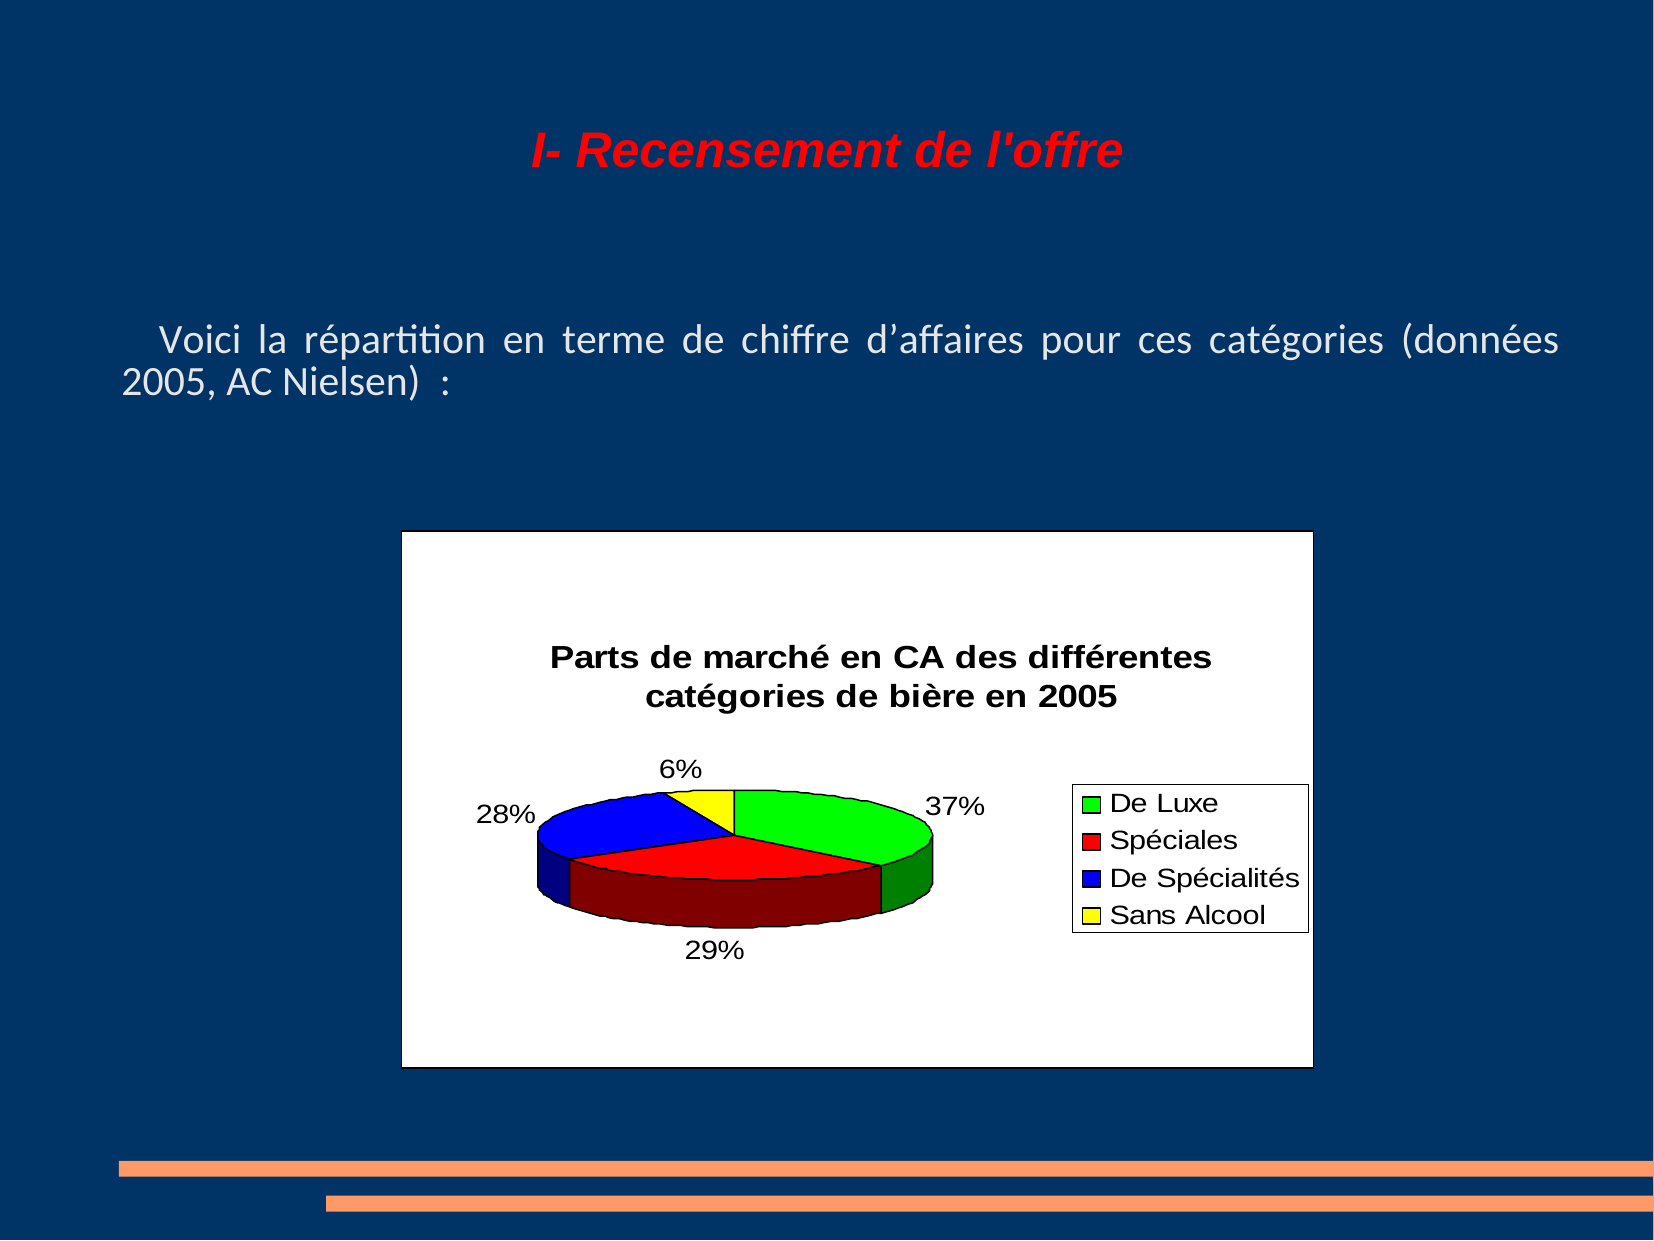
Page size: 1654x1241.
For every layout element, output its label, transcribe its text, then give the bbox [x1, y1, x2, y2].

picture [394, 524, 1323, 1075]
title I- Recensement de l'offre [121, 46, 1534, 254]
list Voici la répartition en terme de chiffre d’affaires pour ces catégories (données 2005, AC Nielsen) : [121, 322, 1561, 1132]
